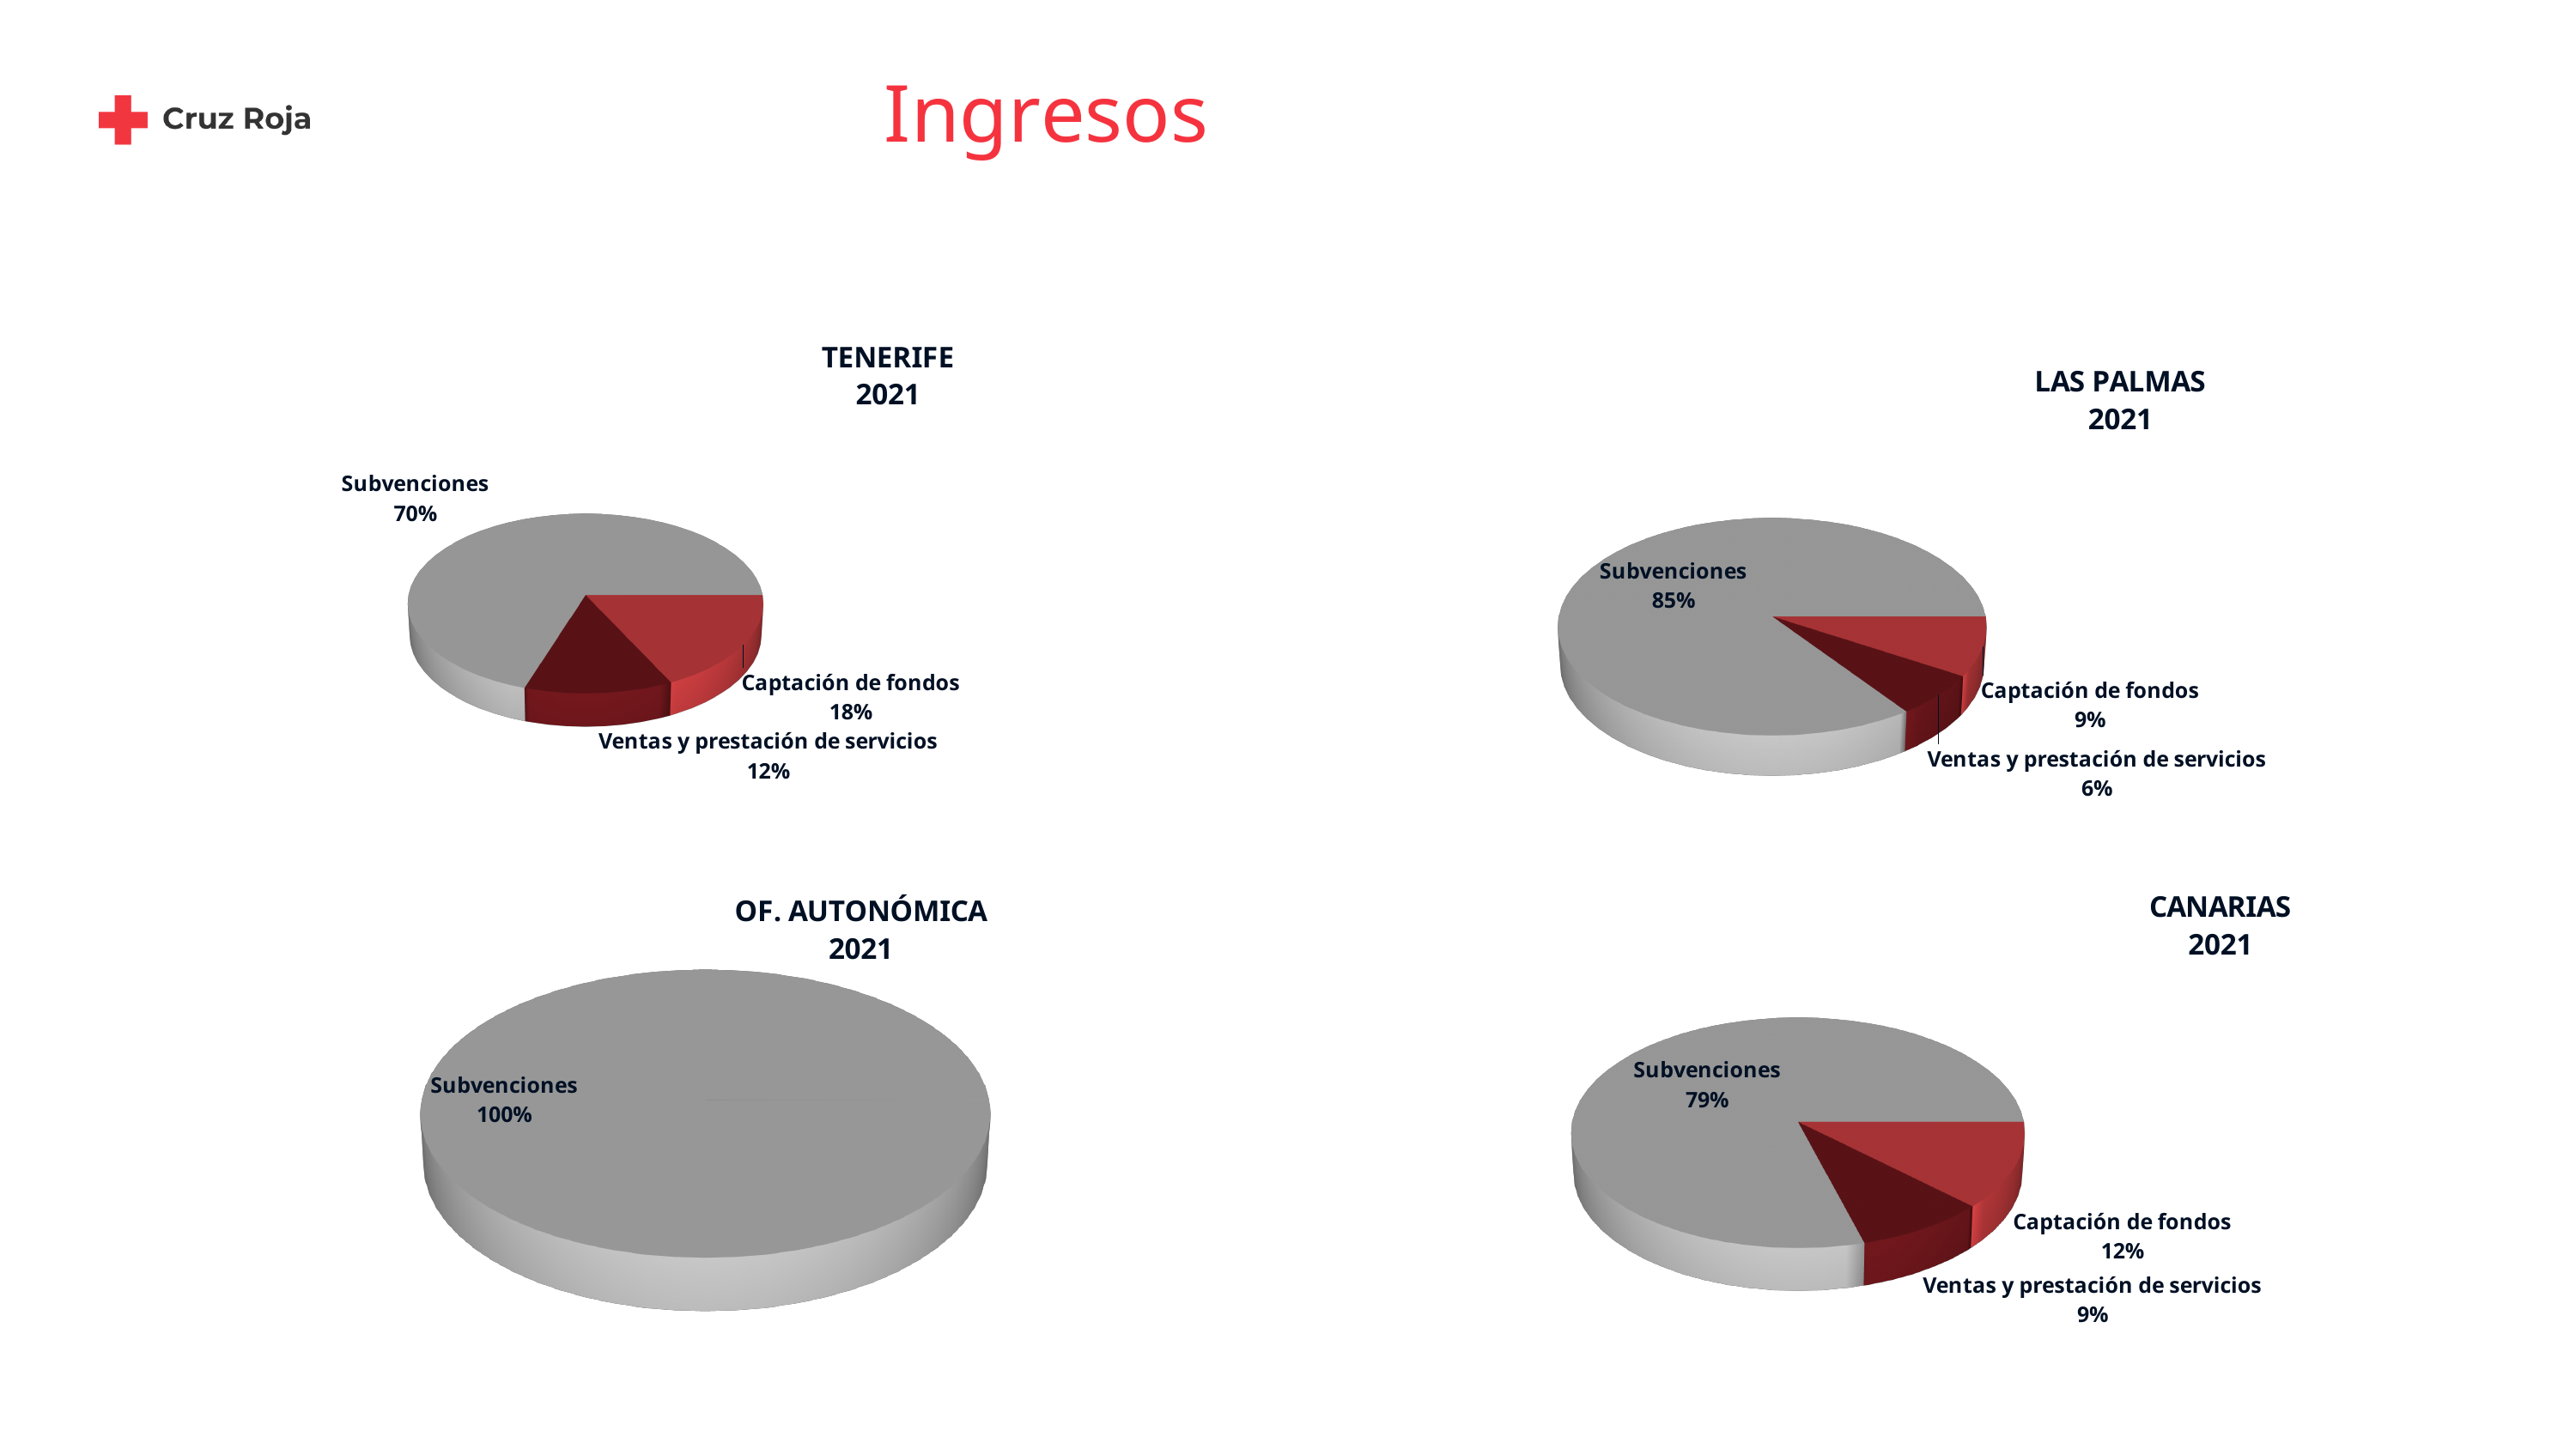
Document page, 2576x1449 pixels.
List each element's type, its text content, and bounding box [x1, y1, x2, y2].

chart [1418, 863, 2343, 1348]
text_box Ingresos [871, 75, 2501, 165]
chart [1327, 329, 2308, 814]
chart [130, 329, 1048, 1348]
